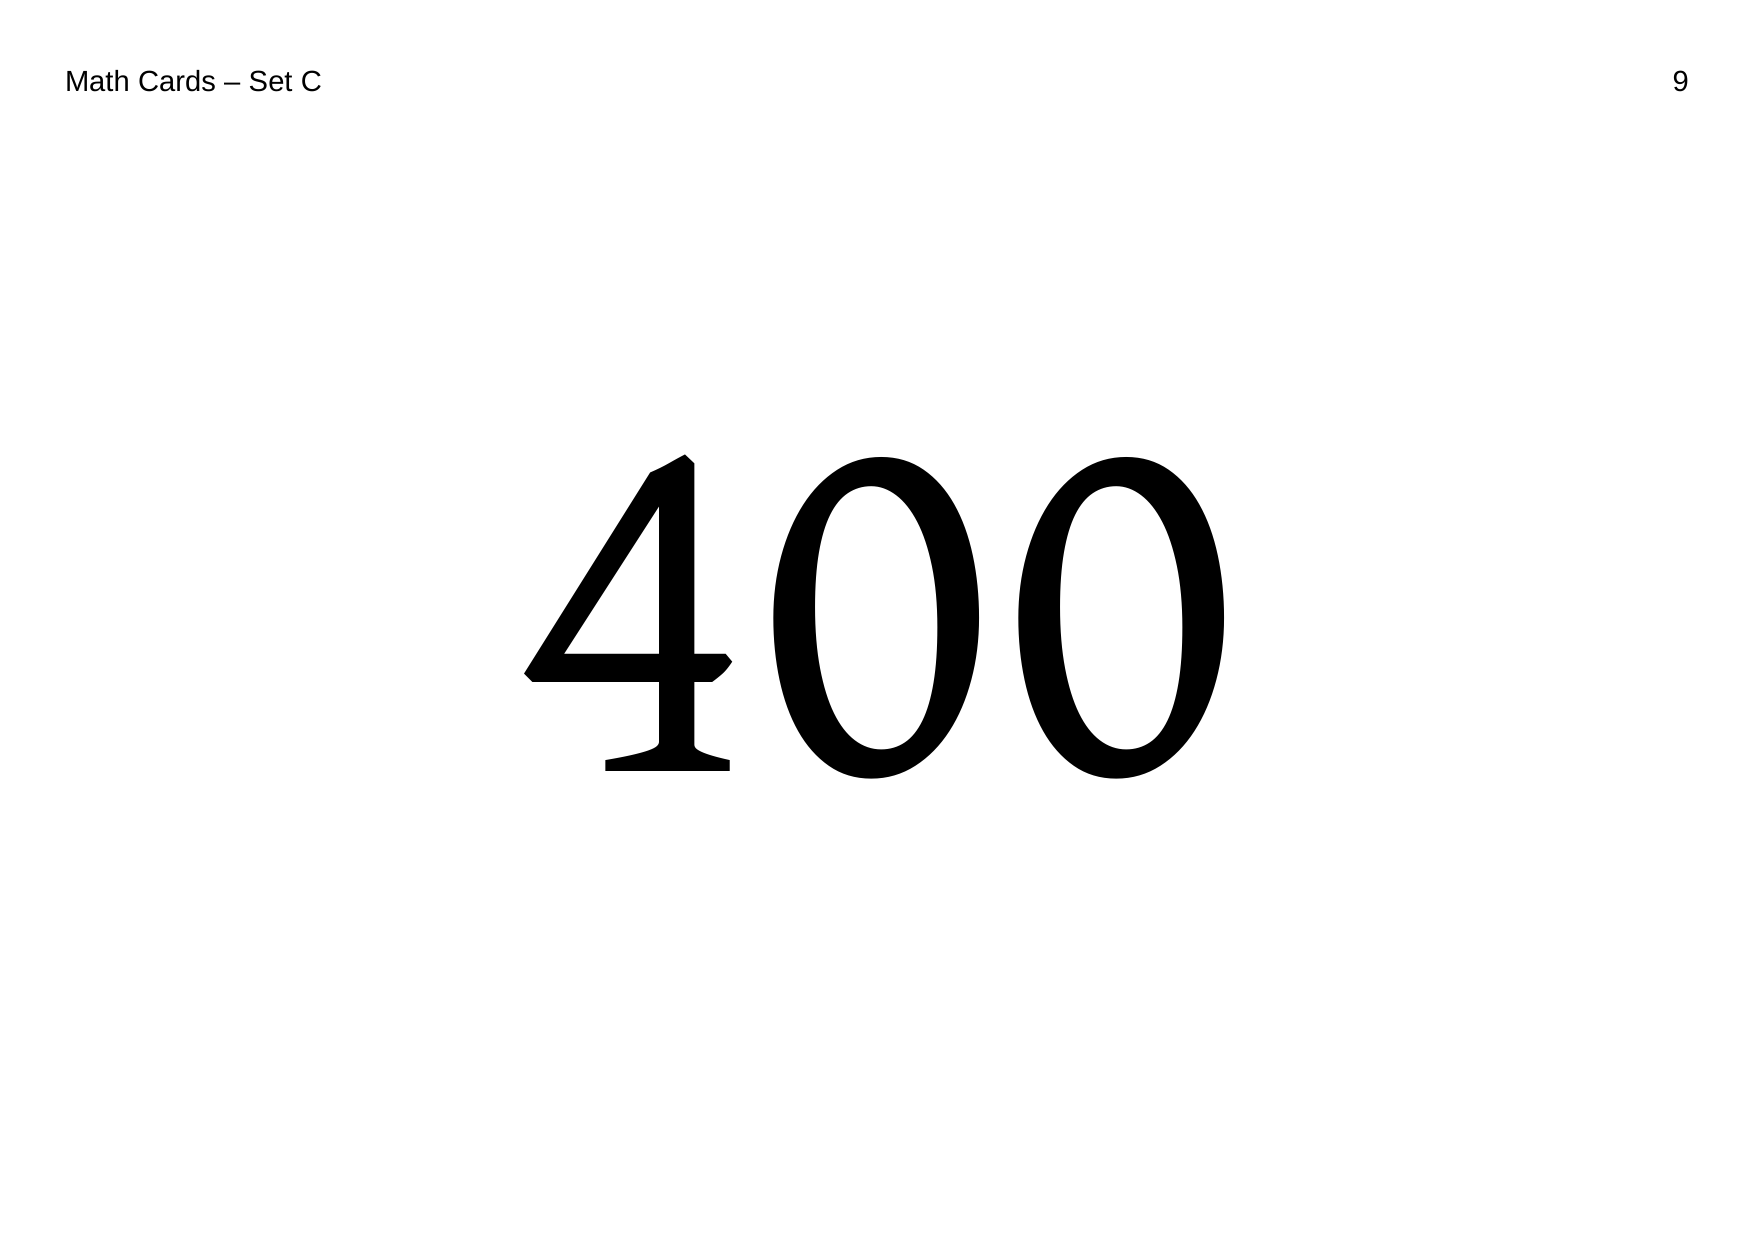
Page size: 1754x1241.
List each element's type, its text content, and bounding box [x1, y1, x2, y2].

text_box 9 [1666, 59, 1695, 104]
text_box 400 [504, 318, 1250, 922]
text_box Math Cards – Set C [59, 59, 329, 104]
